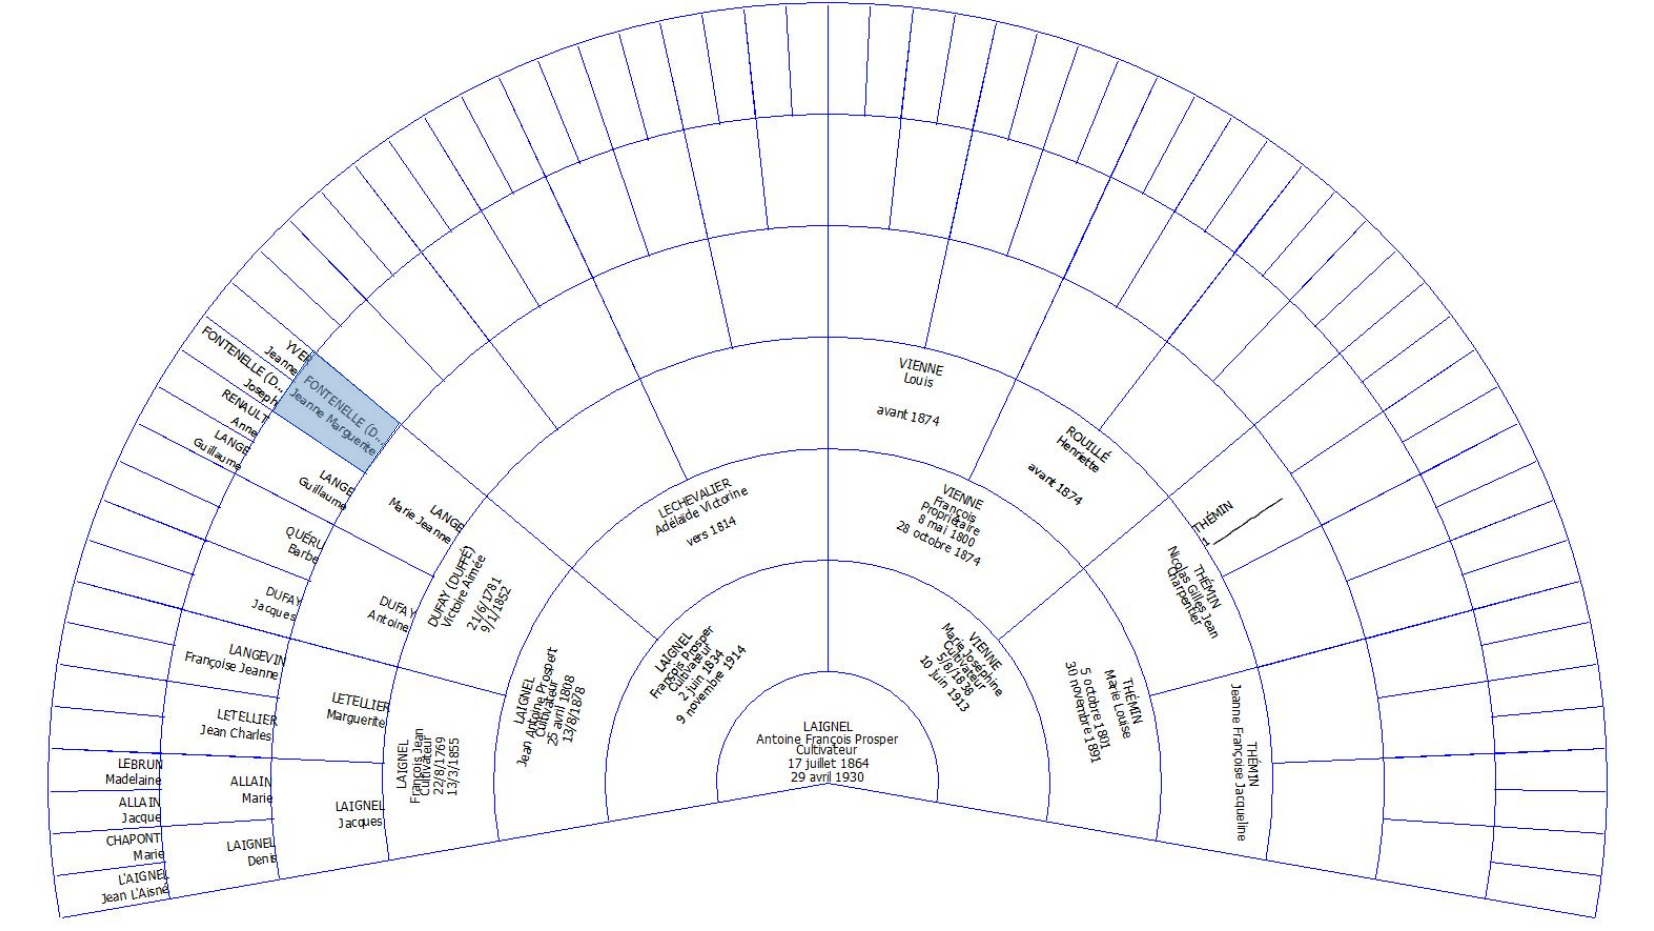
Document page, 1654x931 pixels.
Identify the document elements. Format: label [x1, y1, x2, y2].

text_box [273, 350, 400, 473]
picture [37, 0, 1615, 930]
